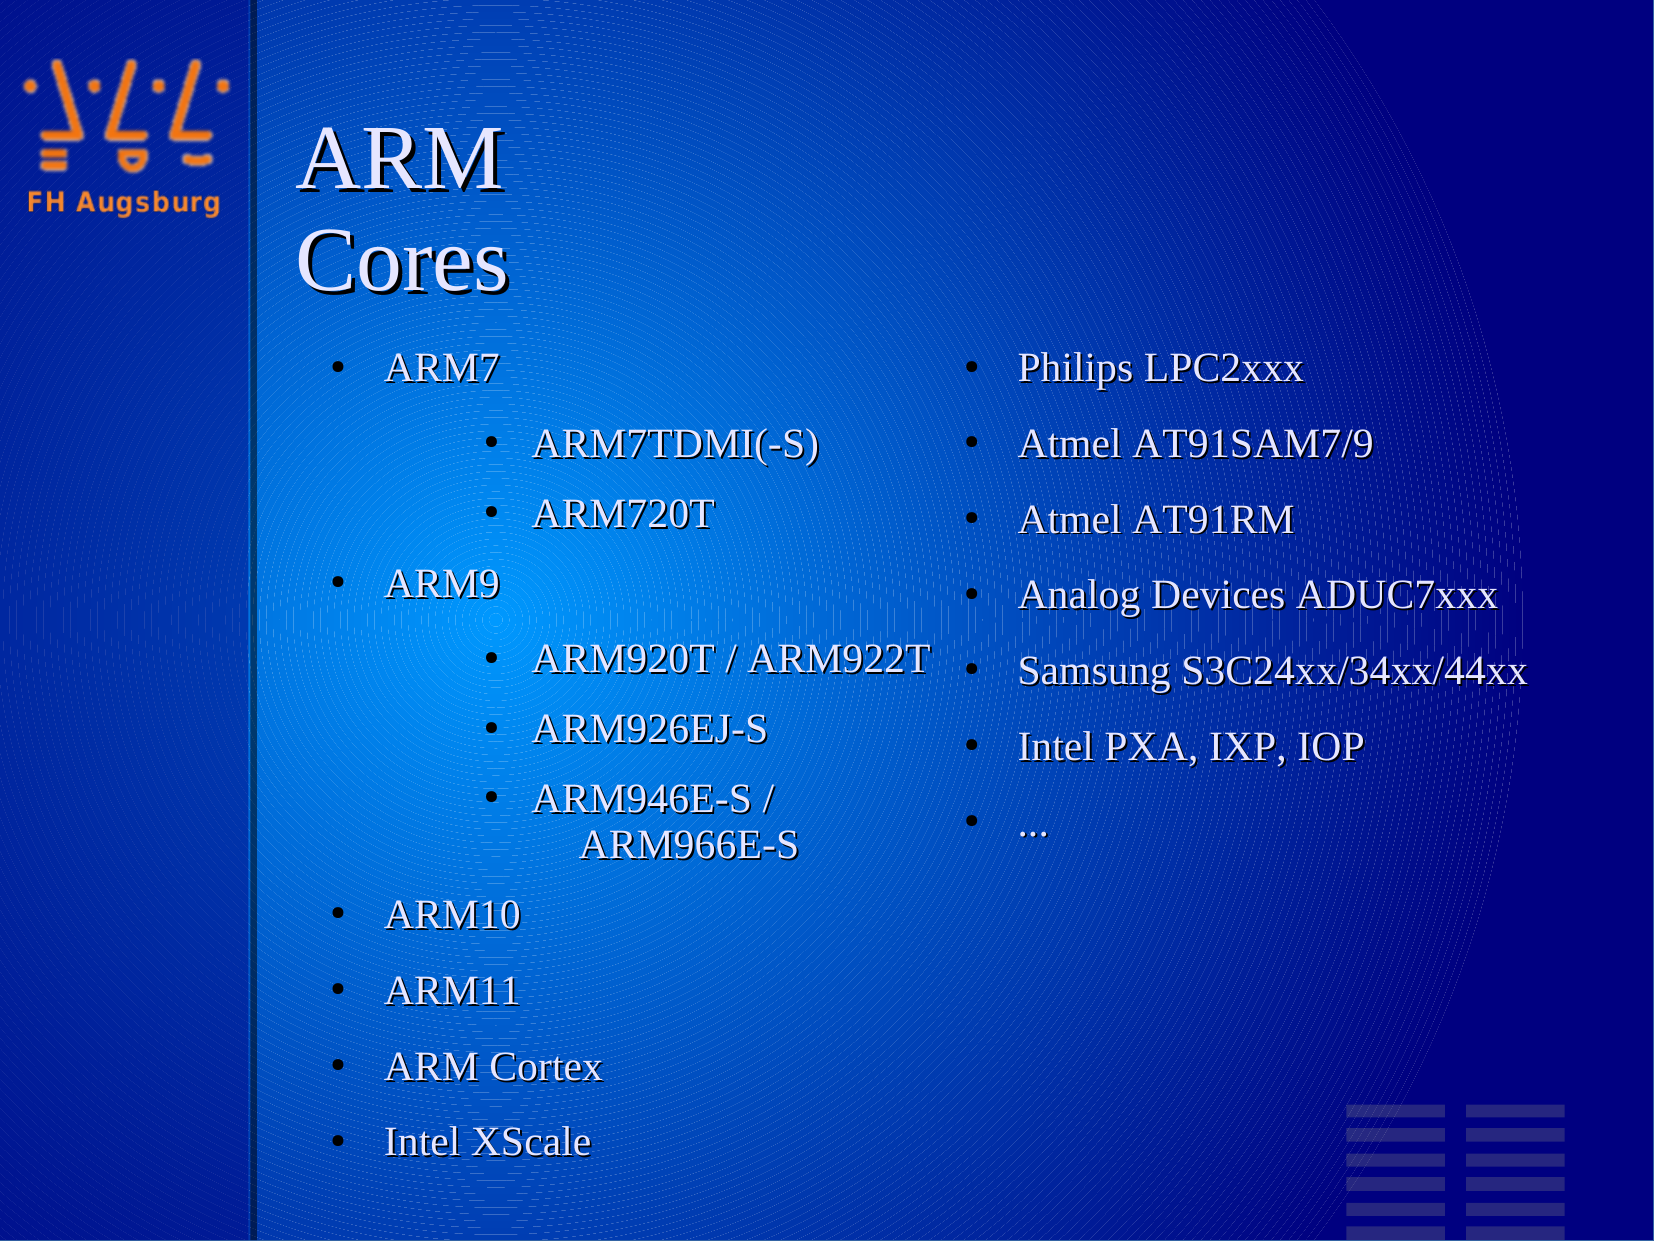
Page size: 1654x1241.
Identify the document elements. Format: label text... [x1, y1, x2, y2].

list Philips LPC2xxx Atmel AT91SAM7/9 Atmel AT91RM Analog Devices ADUC7xxx Samsung S3C24xx/34xx/44xx Intel PXA, IXP, IOP ... [928, 344, 1533, 1126]
picture [14, 58, 237, 227]
title ARM Cores [295, 97, 1533, 320]
list ARM7 ARM7TDMI(-S) ARM720T ARM9 ARM920T / ARM922T ARM926EJ-S ARM946E-S / ARM966E-S ARM10 ARM11 ARM Cortex Intel XScale [295, 344, 945, 1166]
